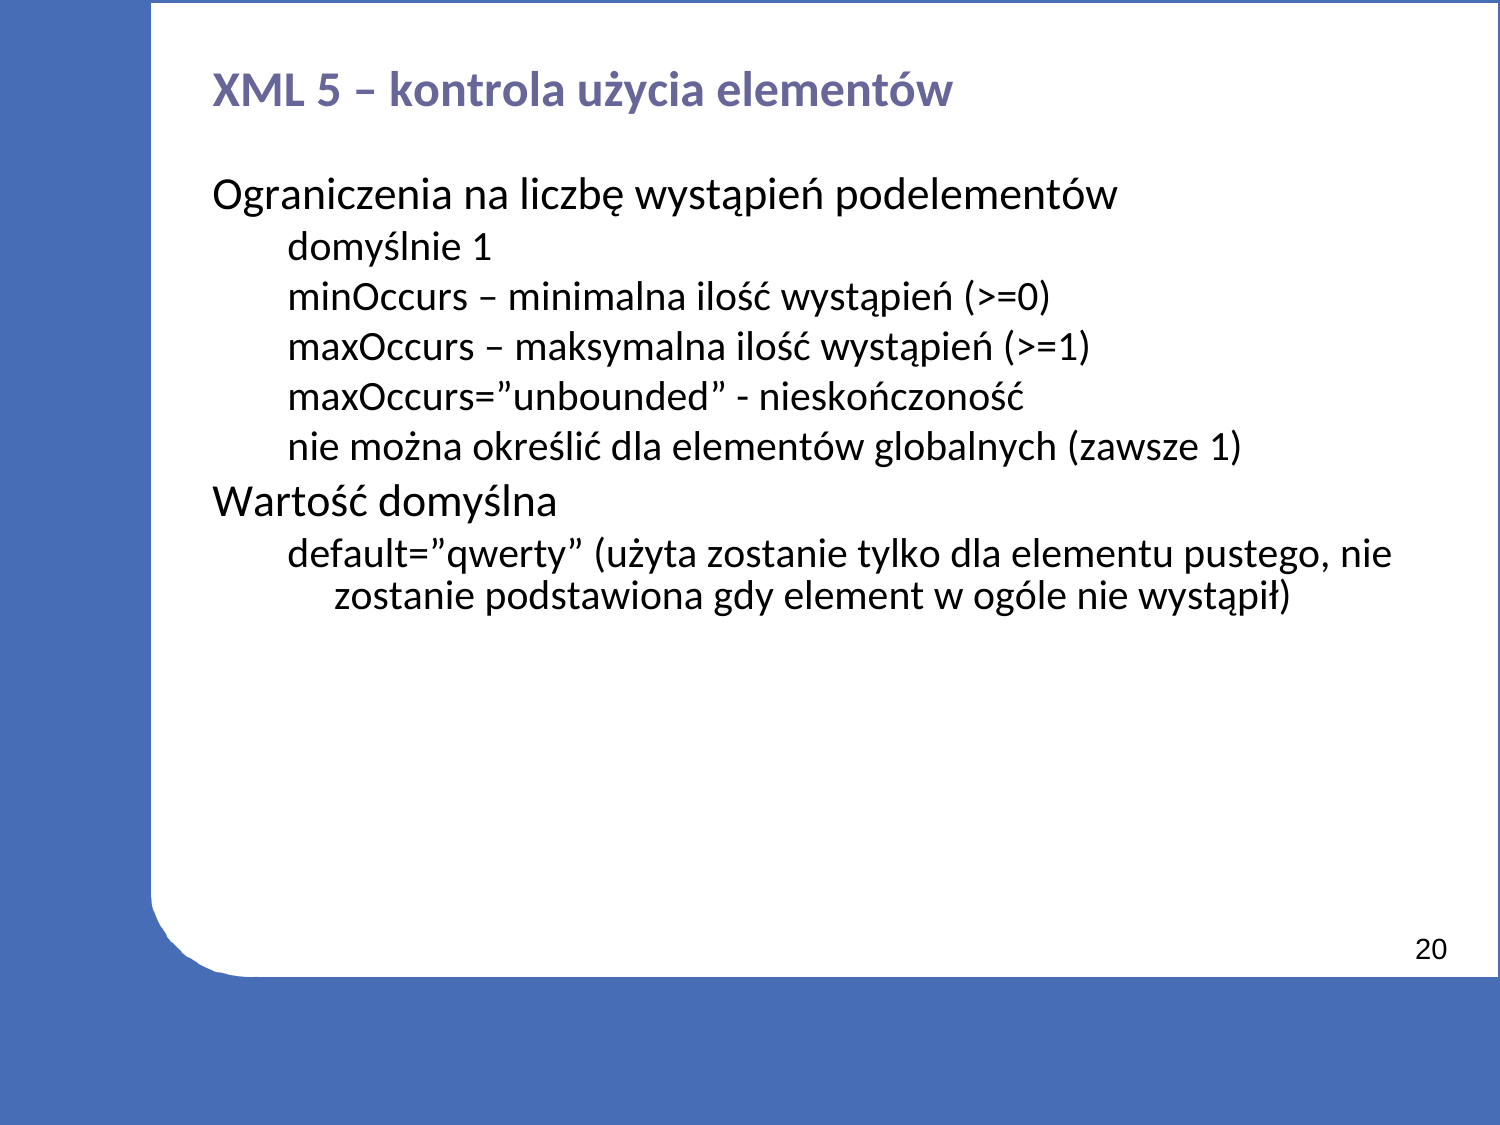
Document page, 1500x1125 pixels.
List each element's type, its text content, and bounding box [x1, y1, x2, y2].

picture [0, 0, 1500, 1125]
title XML 5 – kontrola użycia elementów [212, 24, 1447, 164]
list Ograniczenia na liczbę wystąpień podelementów domyślnie 1 minOccurs – minimalna ilość wystąpień (>=0) maxOccurs – maksymalna ilość wystąpień (>=1) maxOccurs=”unbounded” - nieskończoność nie można określić dla elementów globalnych (zawsze 1) Wartość domyślna default=”qwerty” (użyta zostanie tylko dla elementu pustego, nie zostanie podstawiona gdy element w ogóle nie wystąpił) [212, 174, 1448, 926]
